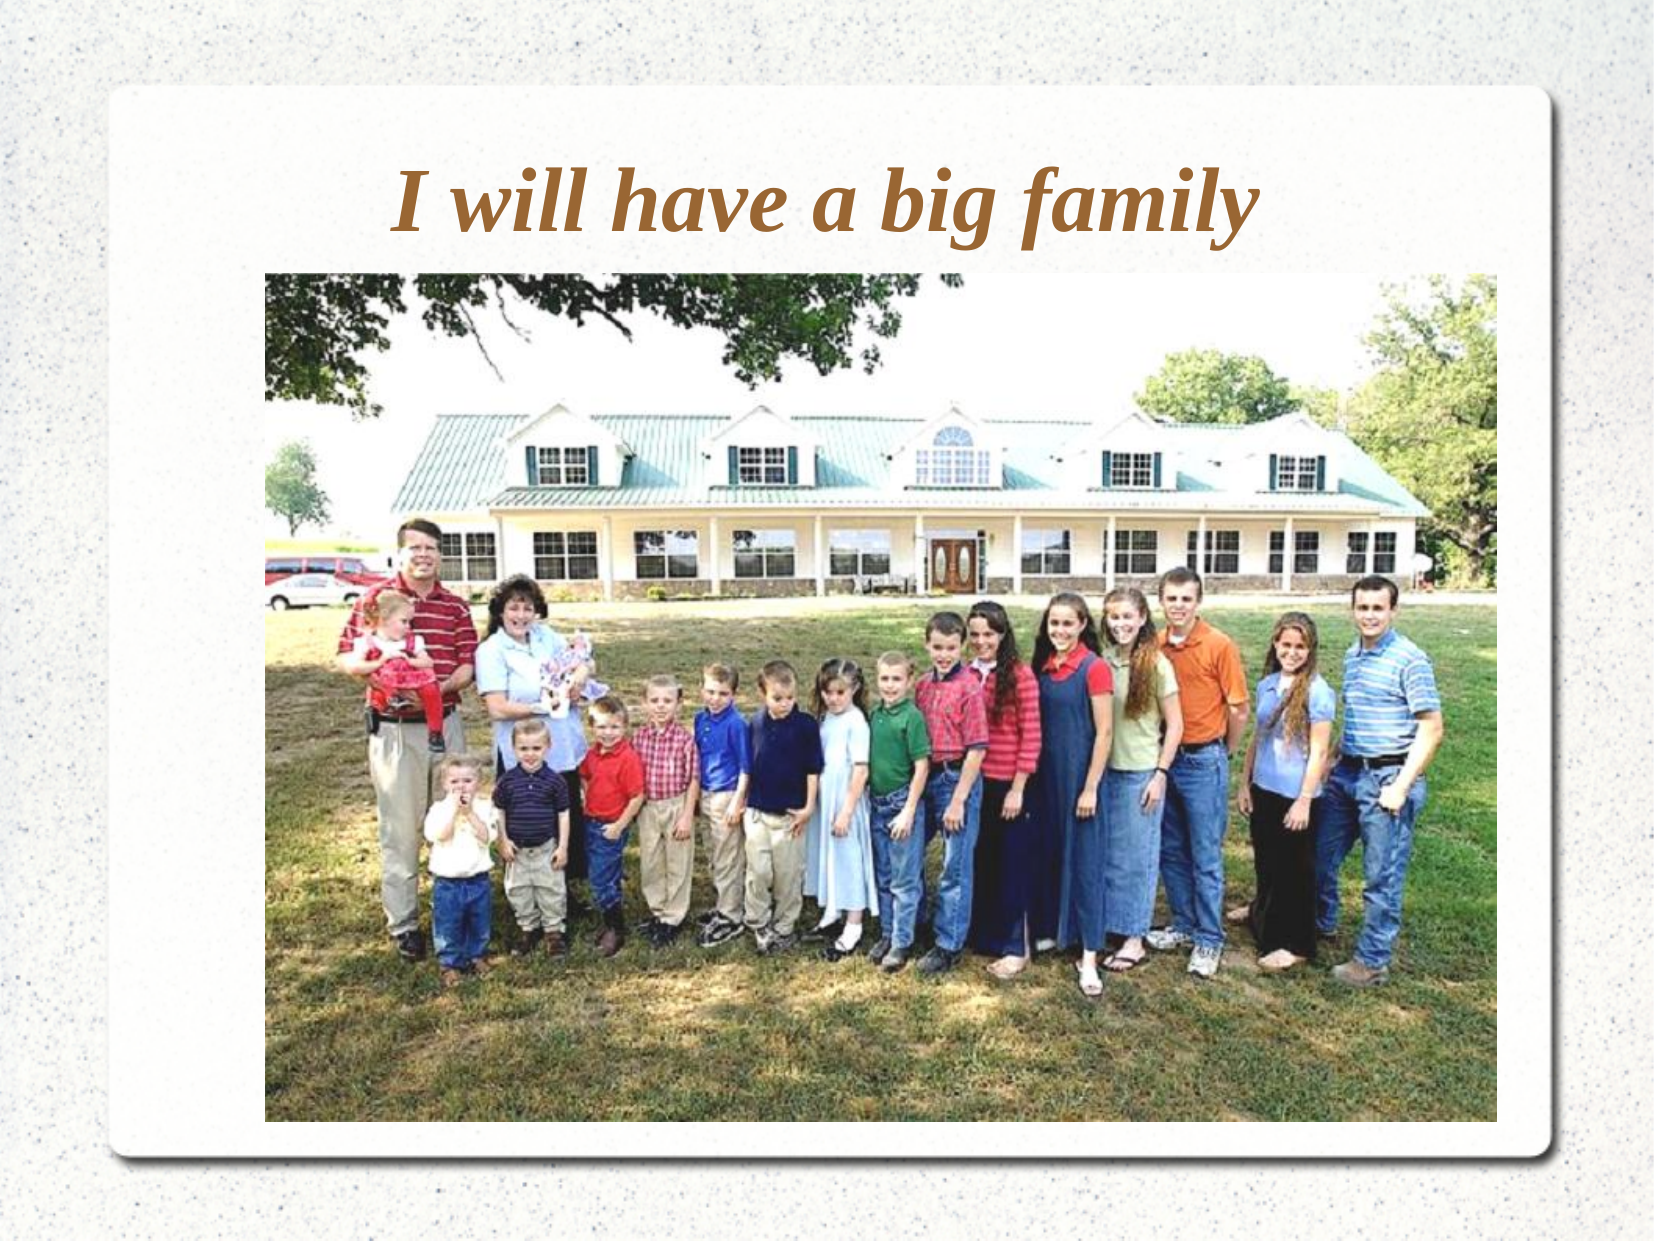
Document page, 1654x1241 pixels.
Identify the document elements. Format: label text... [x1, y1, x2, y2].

title I will have a big family [118, 96, 1536, 304]
picture [0, 0, 1654, 1241]
